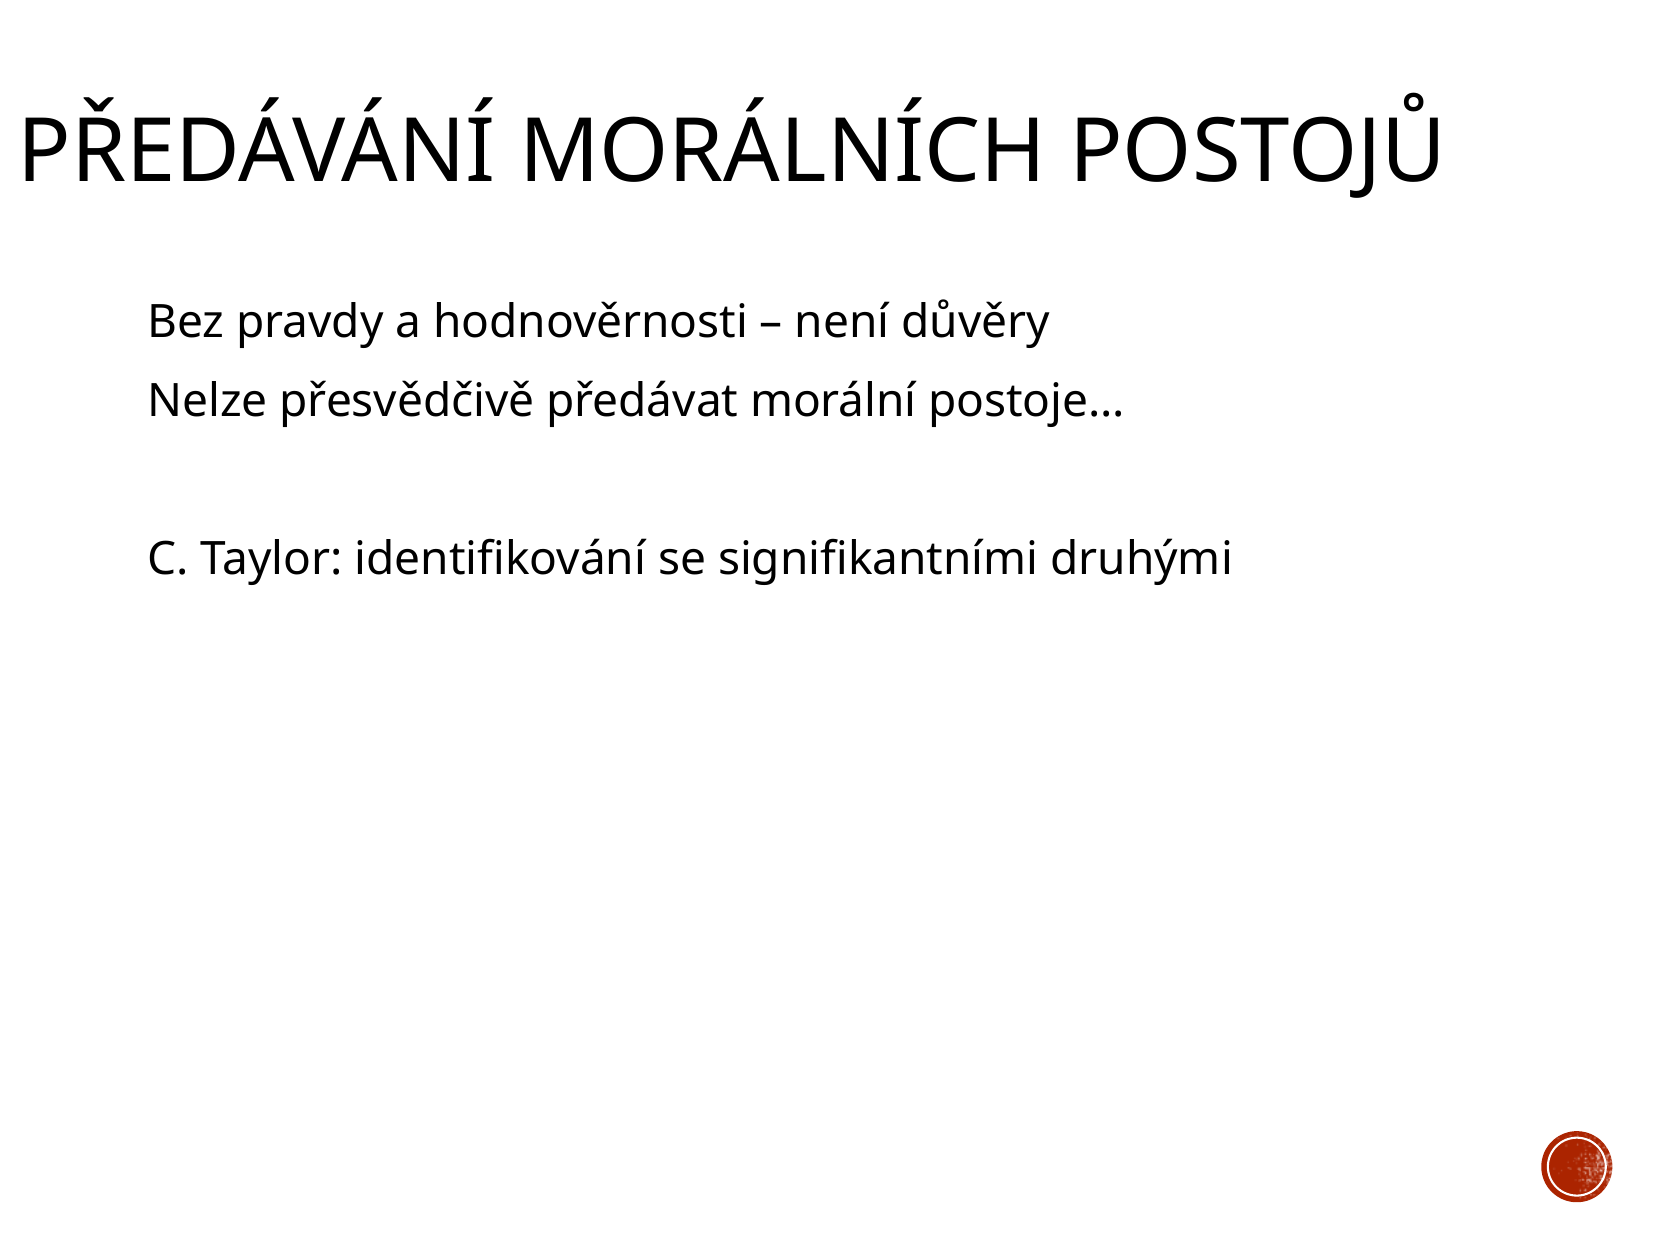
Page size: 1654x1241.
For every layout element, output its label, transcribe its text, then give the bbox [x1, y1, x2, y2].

list Bez pravdy a hodnověrnosti – není důvěry Nelze přesvědčivě předávat morální postoje... C. Taylor: identifikování se signifikantními druhými [99, 290, 1489, 1109]
title Předávání morálních postojů [0, 49, 1489, 257]
